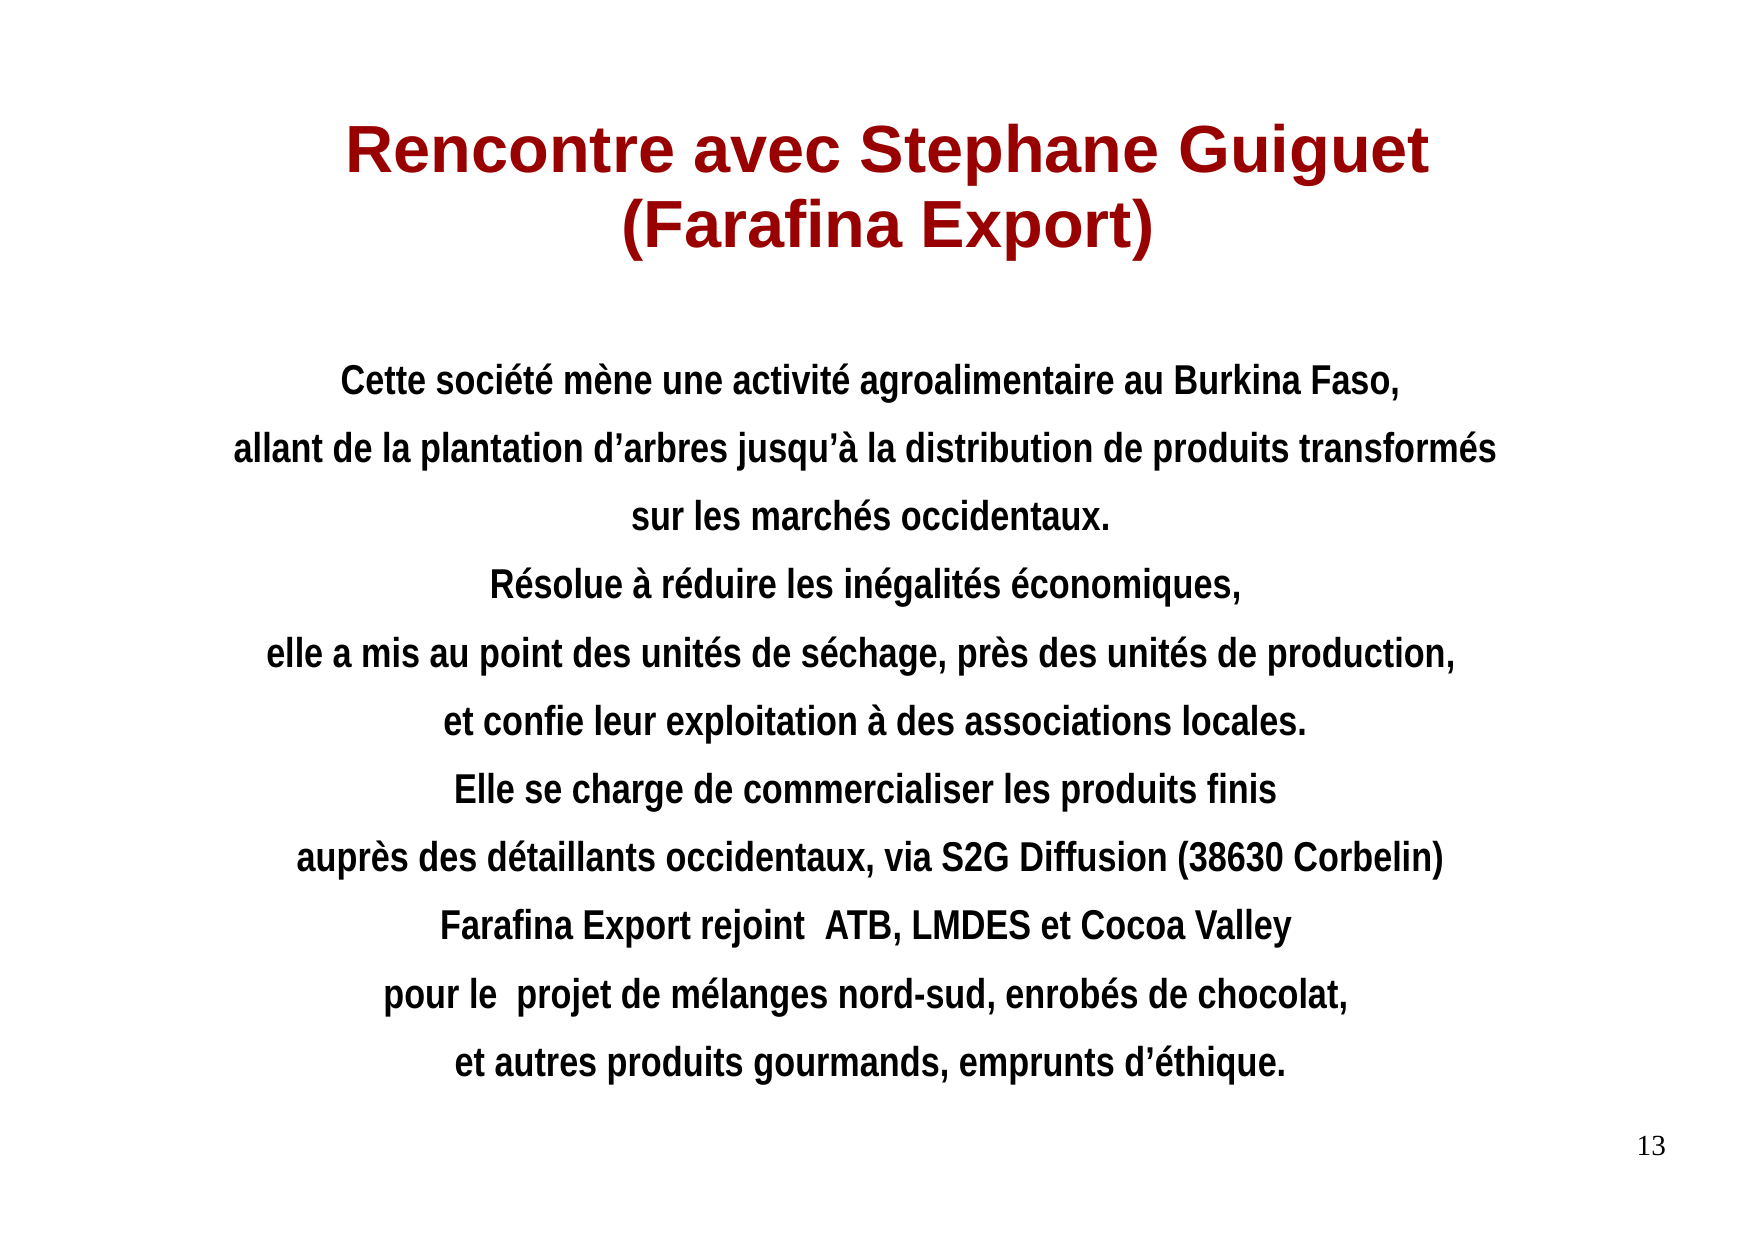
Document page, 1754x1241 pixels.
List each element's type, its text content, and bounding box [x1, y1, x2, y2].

title Rencontre avec Stephane Guiguet (Farafina Export) [81, 83, 1660, 291]
list Cette société mène une activité agroalimentaire au Burkina Faso, allant de la plantation d’arbres jusqu’à la distribution de produits transformés sur les marchés occidentaux. Résolue à réduire les inégalités économiques, elle a mis au point des unités de séchage, près des unités de production, et confie leur exploitation à des associations locales. Elle se charge de commercialiser les produits finis auprès des détaillants occidentaux, via S2G Diffusion (38630 Corbelin) Farafina Export rejoint ATB, LMDES et Cocoa Valley pour le projet de mélanges nord-sud, enrobés de chocolat, et autres produits gourmands, emprunts d’éthique. [125, 283, 1617, 1123]
list [37, 264, 1617, 1087]
